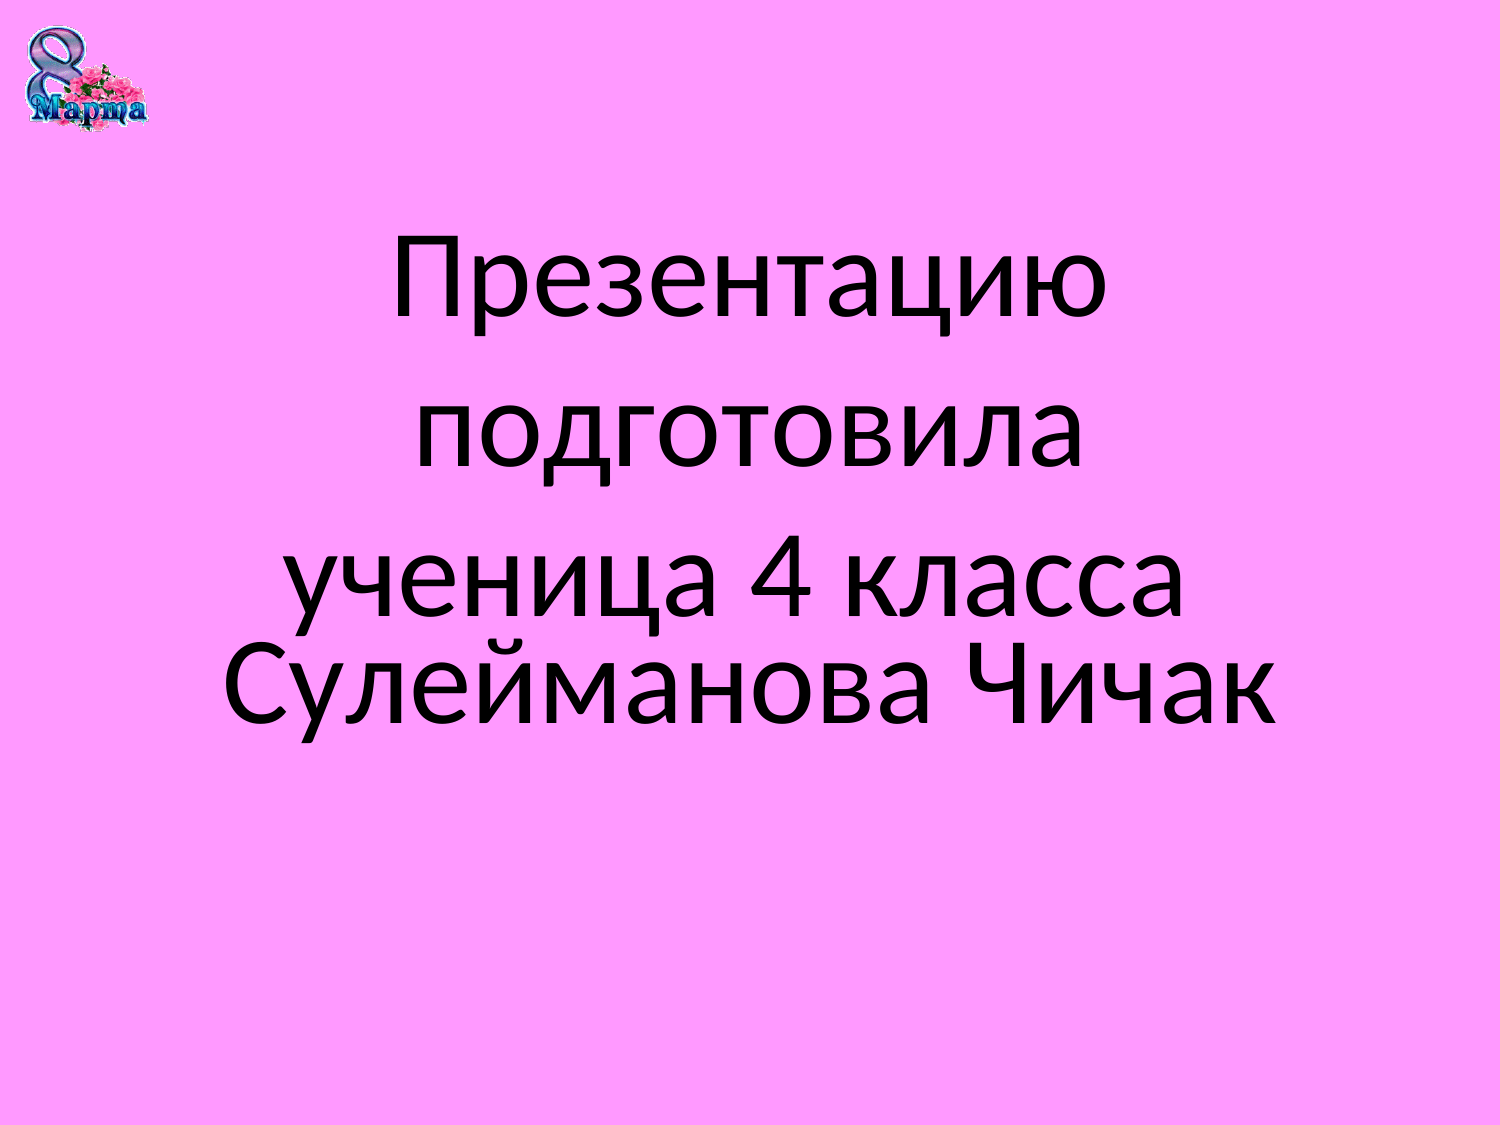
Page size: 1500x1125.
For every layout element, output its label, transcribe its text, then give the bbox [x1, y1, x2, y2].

subtitle Сулейманова Чичак [187, 590, 1313, 863]
title Презентацию подготовила ученица 4 класса [187, 184, 1313, 576]
